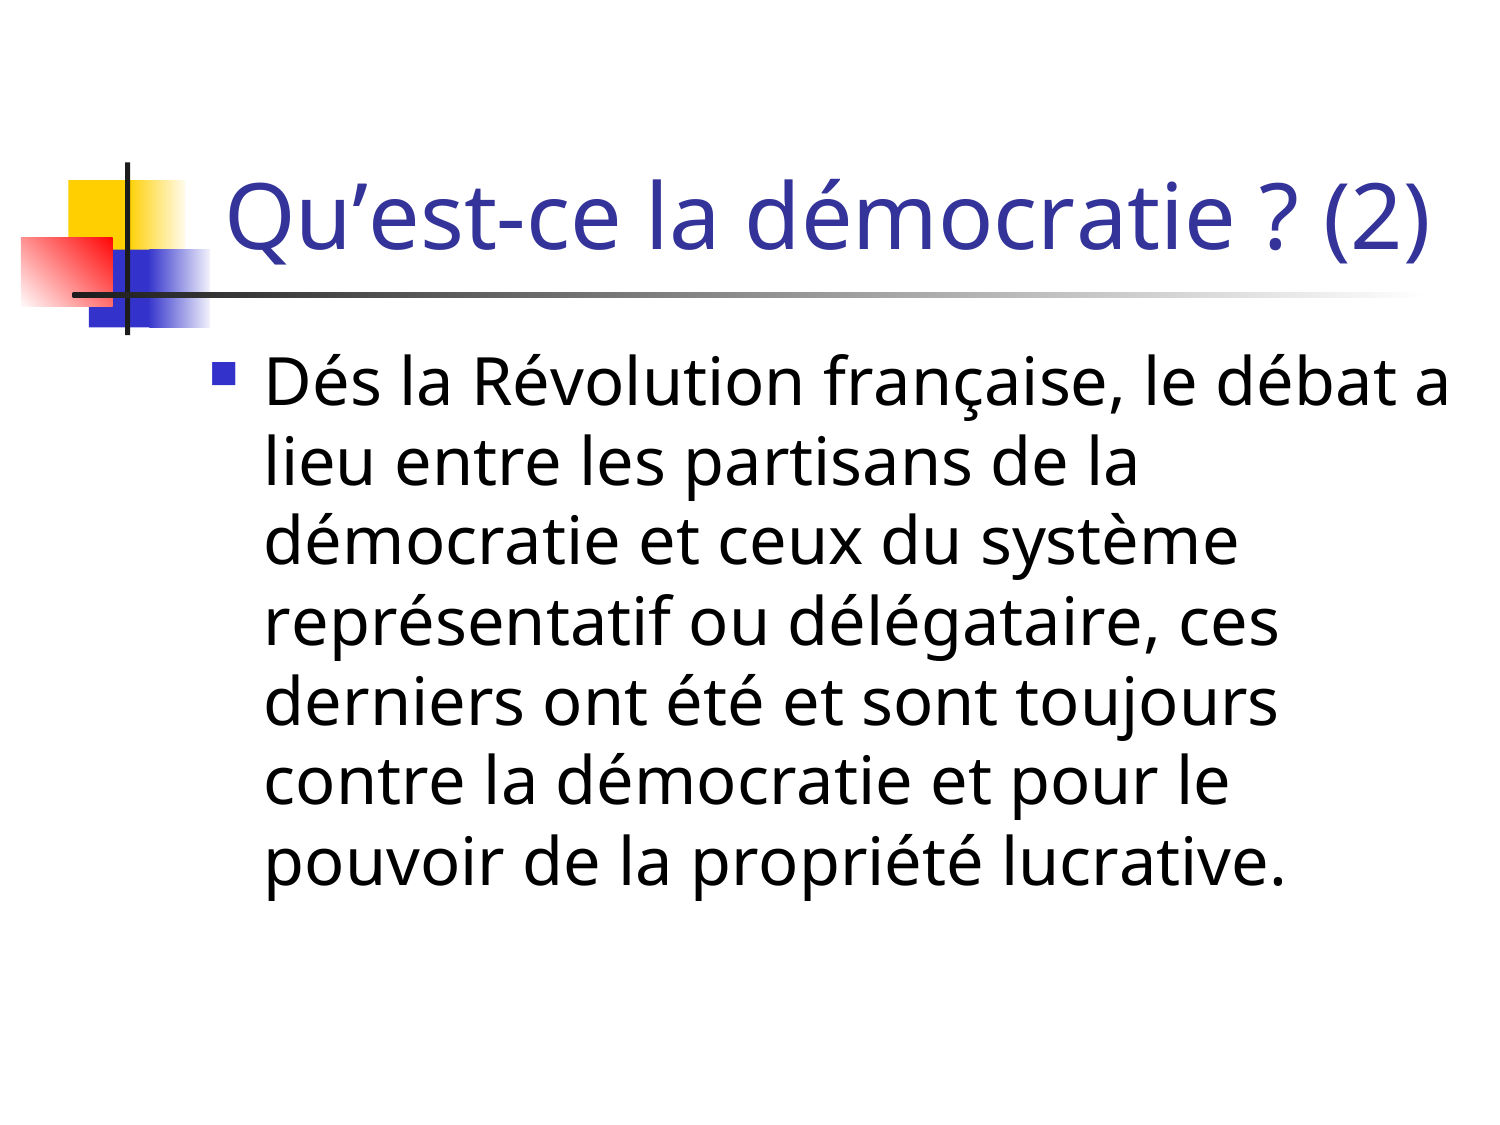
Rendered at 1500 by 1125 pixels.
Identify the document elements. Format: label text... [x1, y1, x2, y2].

text_box Qu’est-ce la démocratie ? (2) [188, 35, 1468, 276]
text_box Dés la Révolution française, le débat a lieu entre les partisans de la démocratie et ceux du système représentatif ou délégataire, ces derniers ont été et sont toujours contre la démocratie et pour le pouvoir de la propriété lucrative. [193, 331, 1470, 1007]
